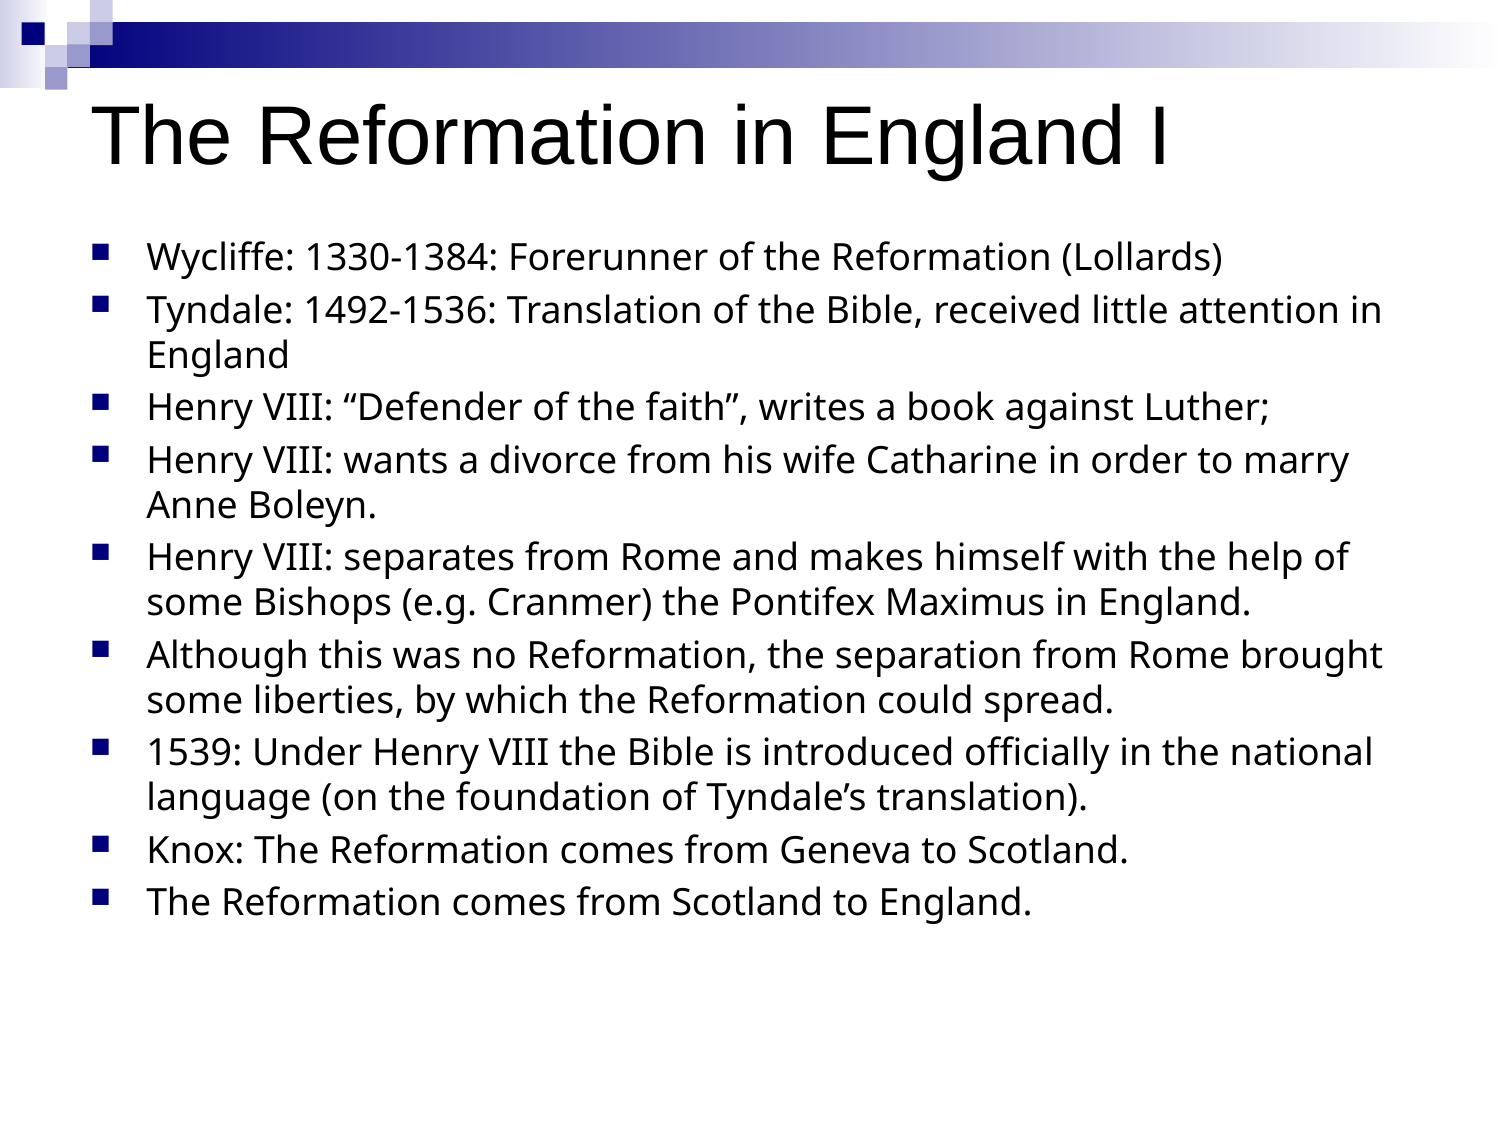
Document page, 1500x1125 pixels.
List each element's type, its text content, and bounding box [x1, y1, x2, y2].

title The Reformation in England I [75, 19, 1425, 225]
list Wycliffe: 1330-1384: Forerunner of the Reformation (Lollards) Tyndale: 1492-1536: Translation of the Bible, received little attention in England Henry VIII: “Defender of the faith”, writes a book against Luther; Henry VIII: wants a divorce from his wife Catharine in order to marry Anne Boleyn. Henry VIII: separates from Rome and makes himself with the help of some Bishops (e.g. Cranmer) the Pontifex Maximus in England. Although this was no Reformation, the separation from Rome brought some liberties, by which the Reformation could spread. 1539: Under Henry VIII the Bible is introduced officially in the national language (on the foundation of Tyndale’s translation). Knox: The Reformation comes from Geneva to Scotland. The Reformation comes from Scotland to England. [75, 225, 1425, 1047]
